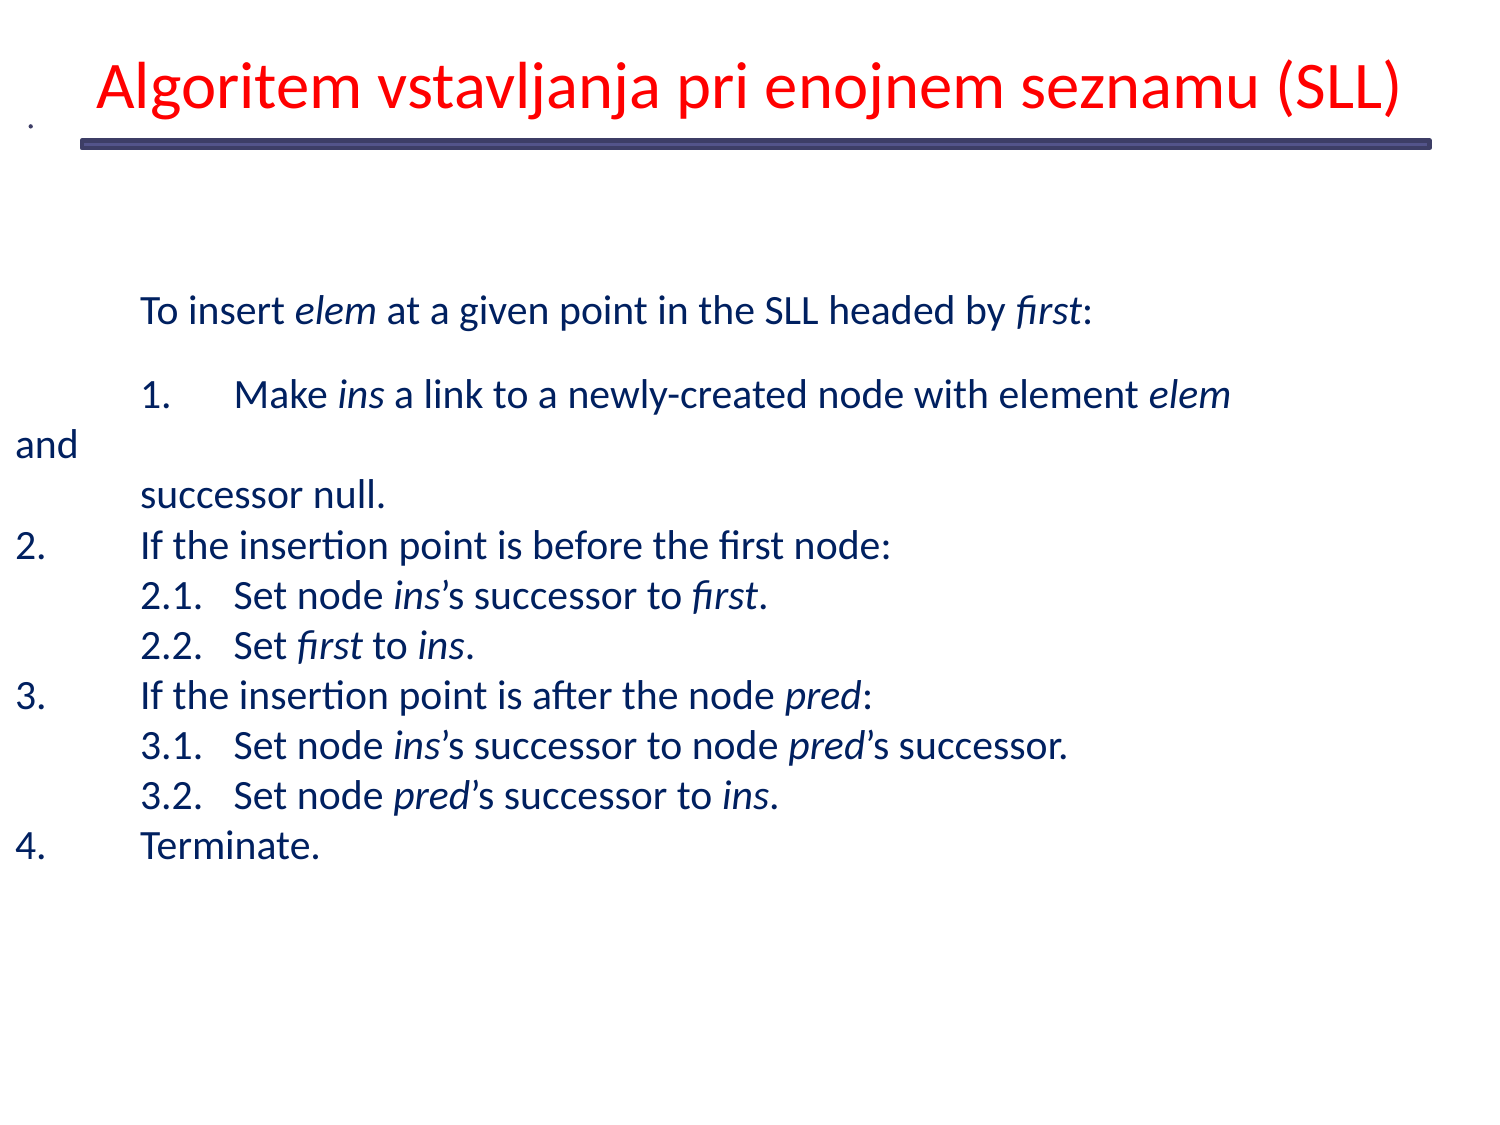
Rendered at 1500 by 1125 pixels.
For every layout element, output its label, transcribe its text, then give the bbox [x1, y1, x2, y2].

title Algoritem vstavljanja pri enojnem seznamu (SLL) [0, 23, 1500, 141]
list To insert elem at a given point in the SLL headed by first: 1. Make ins a link to a newly-created node with element elem and successor null. 2. If the insertion point is before the first node: 2.1. Set node ins’s successor to first. 2.2. Set first to ins. 3. If the insertion point is after the node pred: 3.1. Set node ins’s successor to node pred’s successor. 3.2. Set node pred’s successor to ins. 4. Terminate. [0, 249, 1275, 1013]
